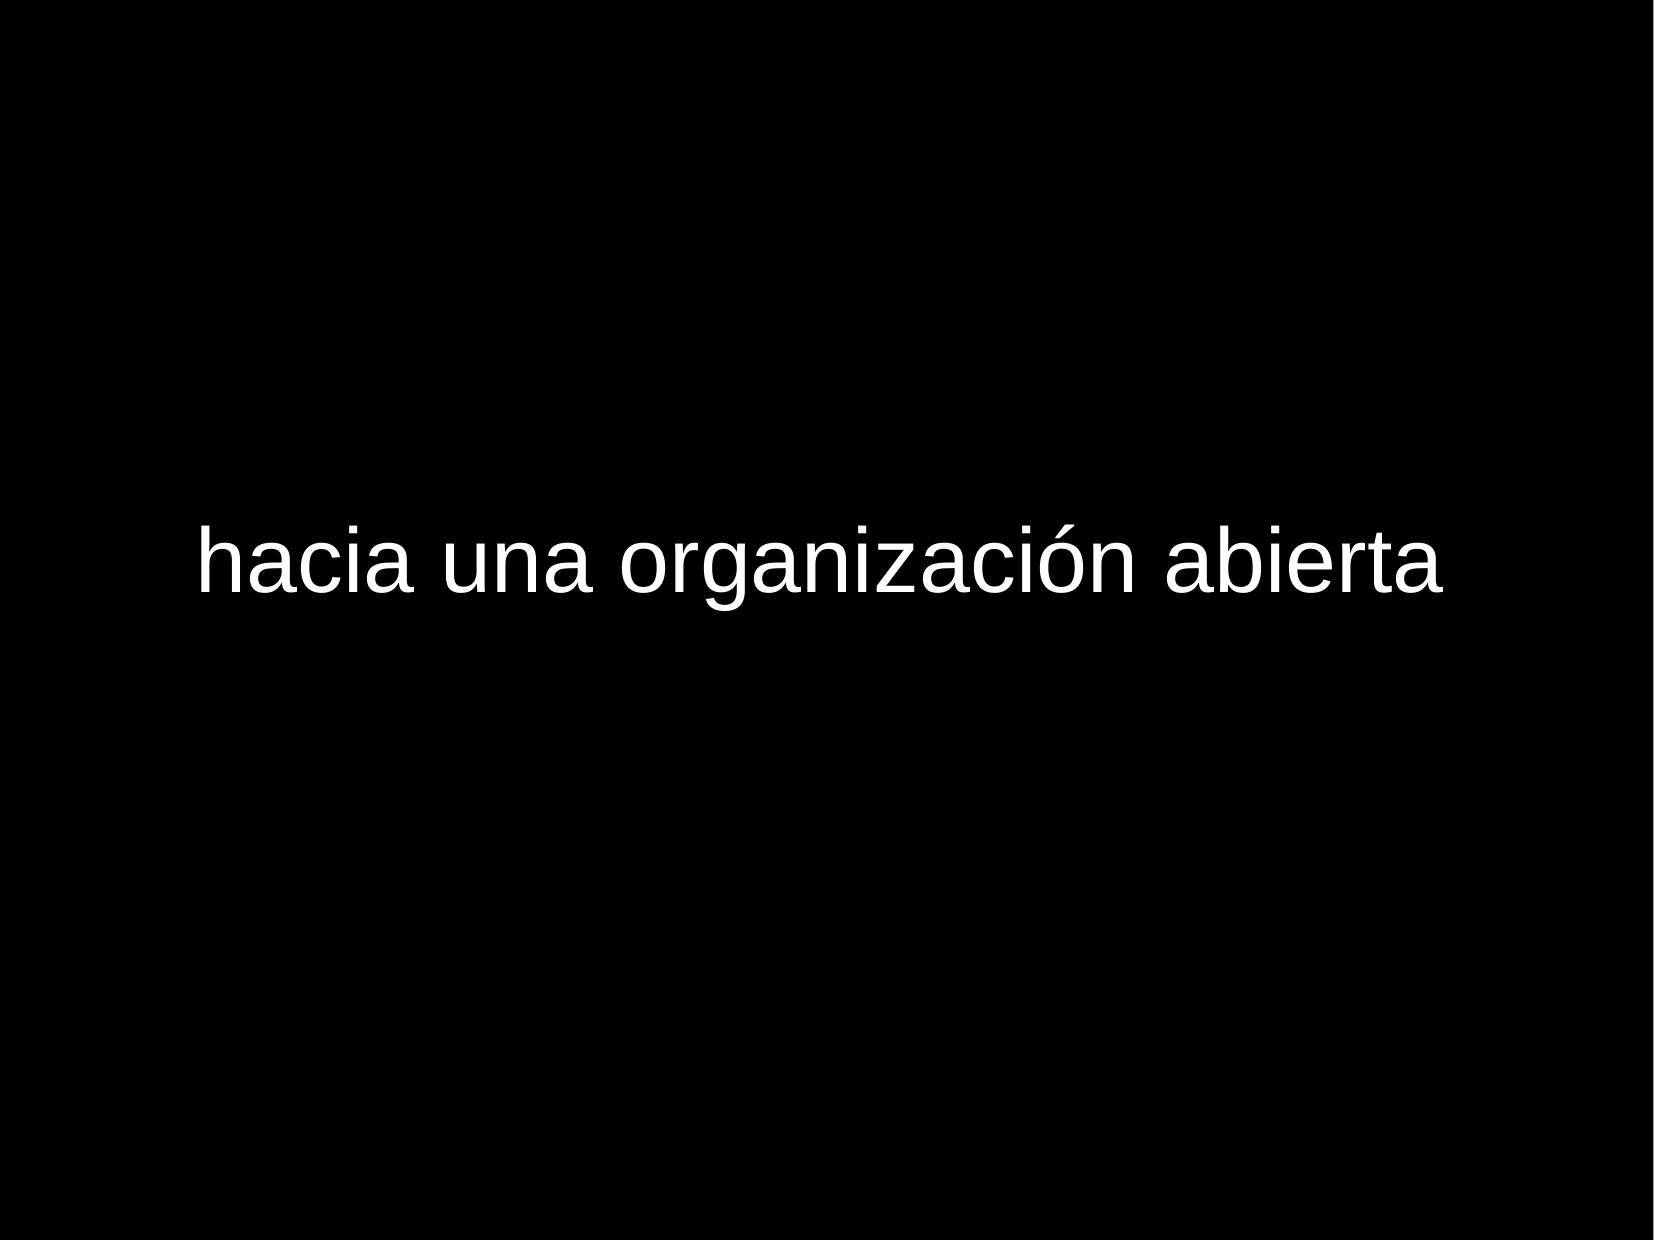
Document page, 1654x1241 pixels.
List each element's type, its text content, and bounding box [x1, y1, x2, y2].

title hacia una organización abierta [76, 383, 1565, 739]
